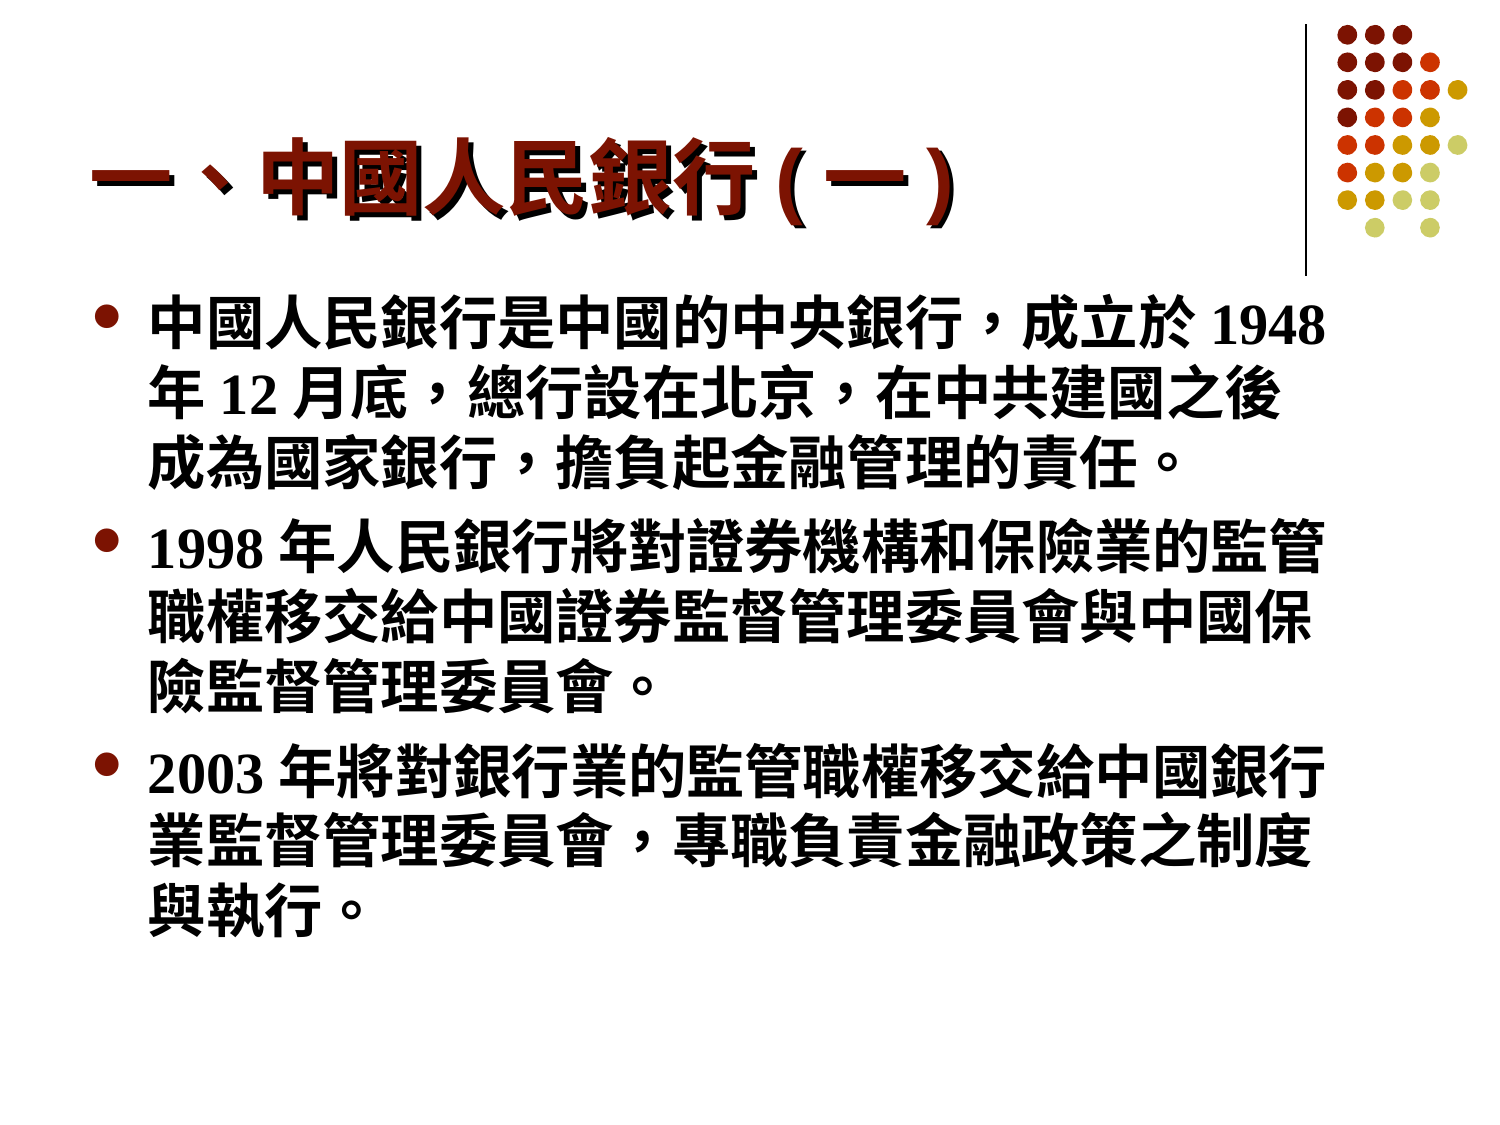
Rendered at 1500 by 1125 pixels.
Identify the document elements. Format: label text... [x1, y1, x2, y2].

title 一、中國人民銀行(一) [74, 20, 1313, 233]
list 中國人民銀行是中國的中央銀行，成立於1948年12月底，總行設在北京，在中共建國之後成為國家銀行，擔負起金融管理的責任。 1998年人民銀行將對證券機構和保險業的監管職權移交給中國證券監督管理委員會與中國保險監督管理委員會。 2003年將對銀行業的監管職權移交給中國銀行業監督管理委員會，專職負責金融政策之制度與執行。 [76, 278, 1355, 1003]
